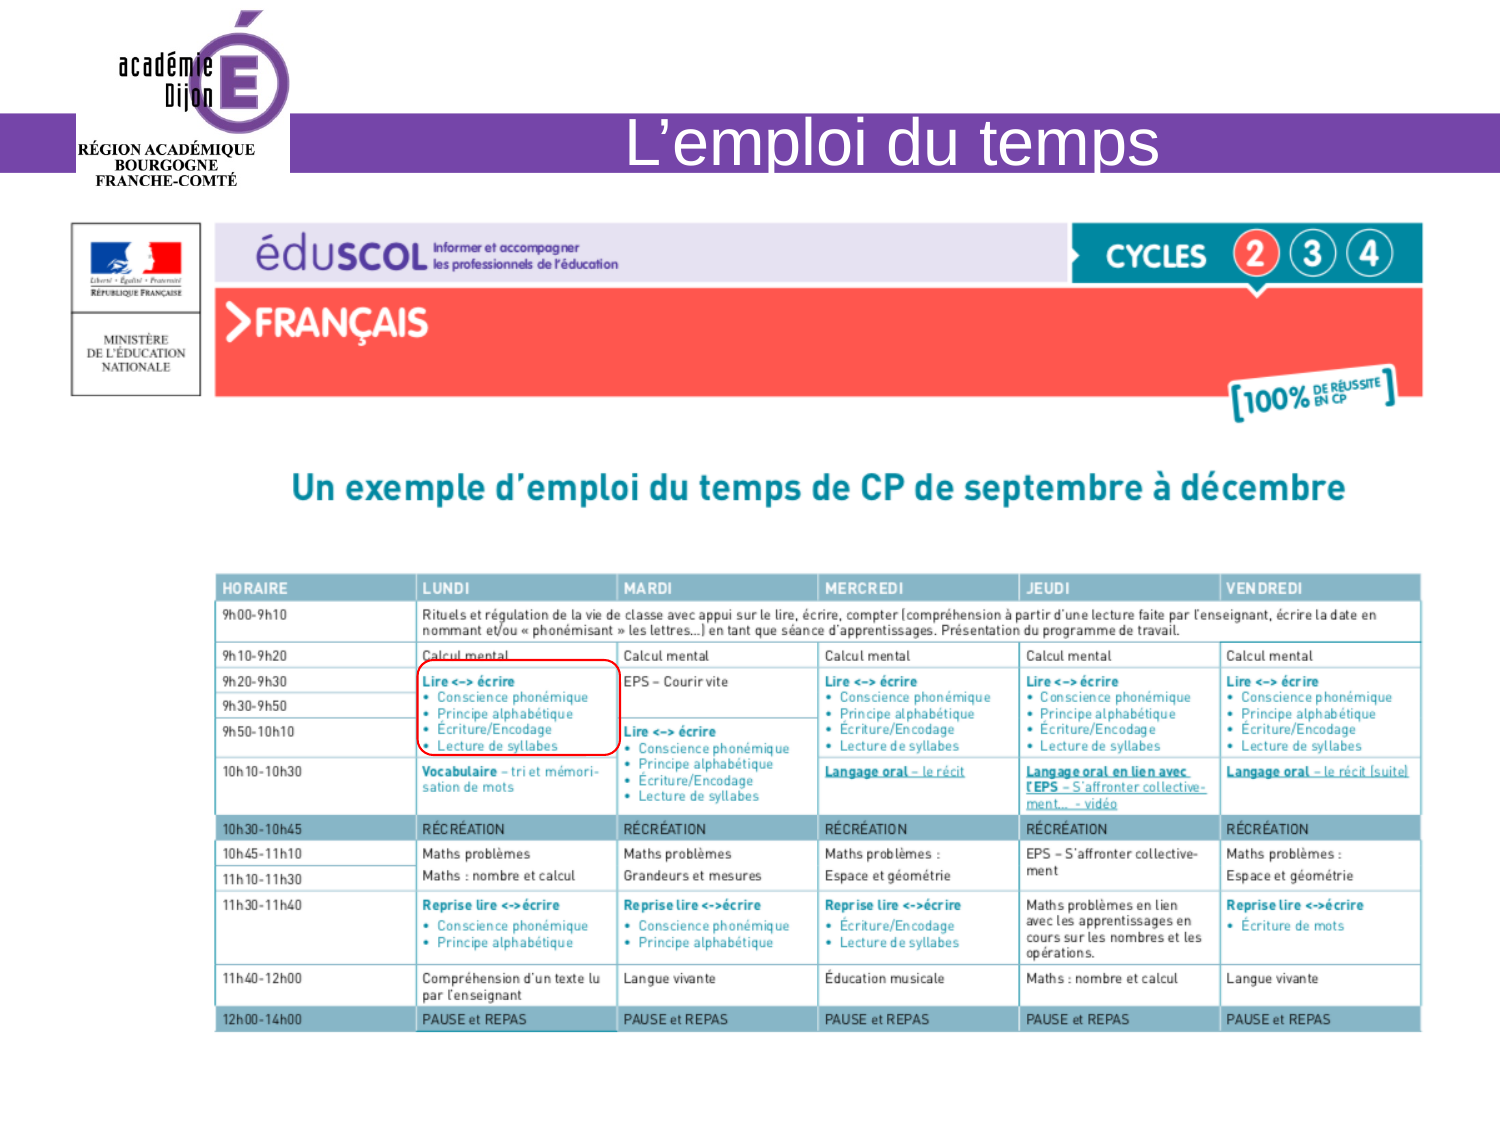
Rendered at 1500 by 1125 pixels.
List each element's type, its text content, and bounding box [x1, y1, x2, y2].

title L’emploi du temps [360, 45, 1425, 192]
picture [27, 8, 1445, 1063]
